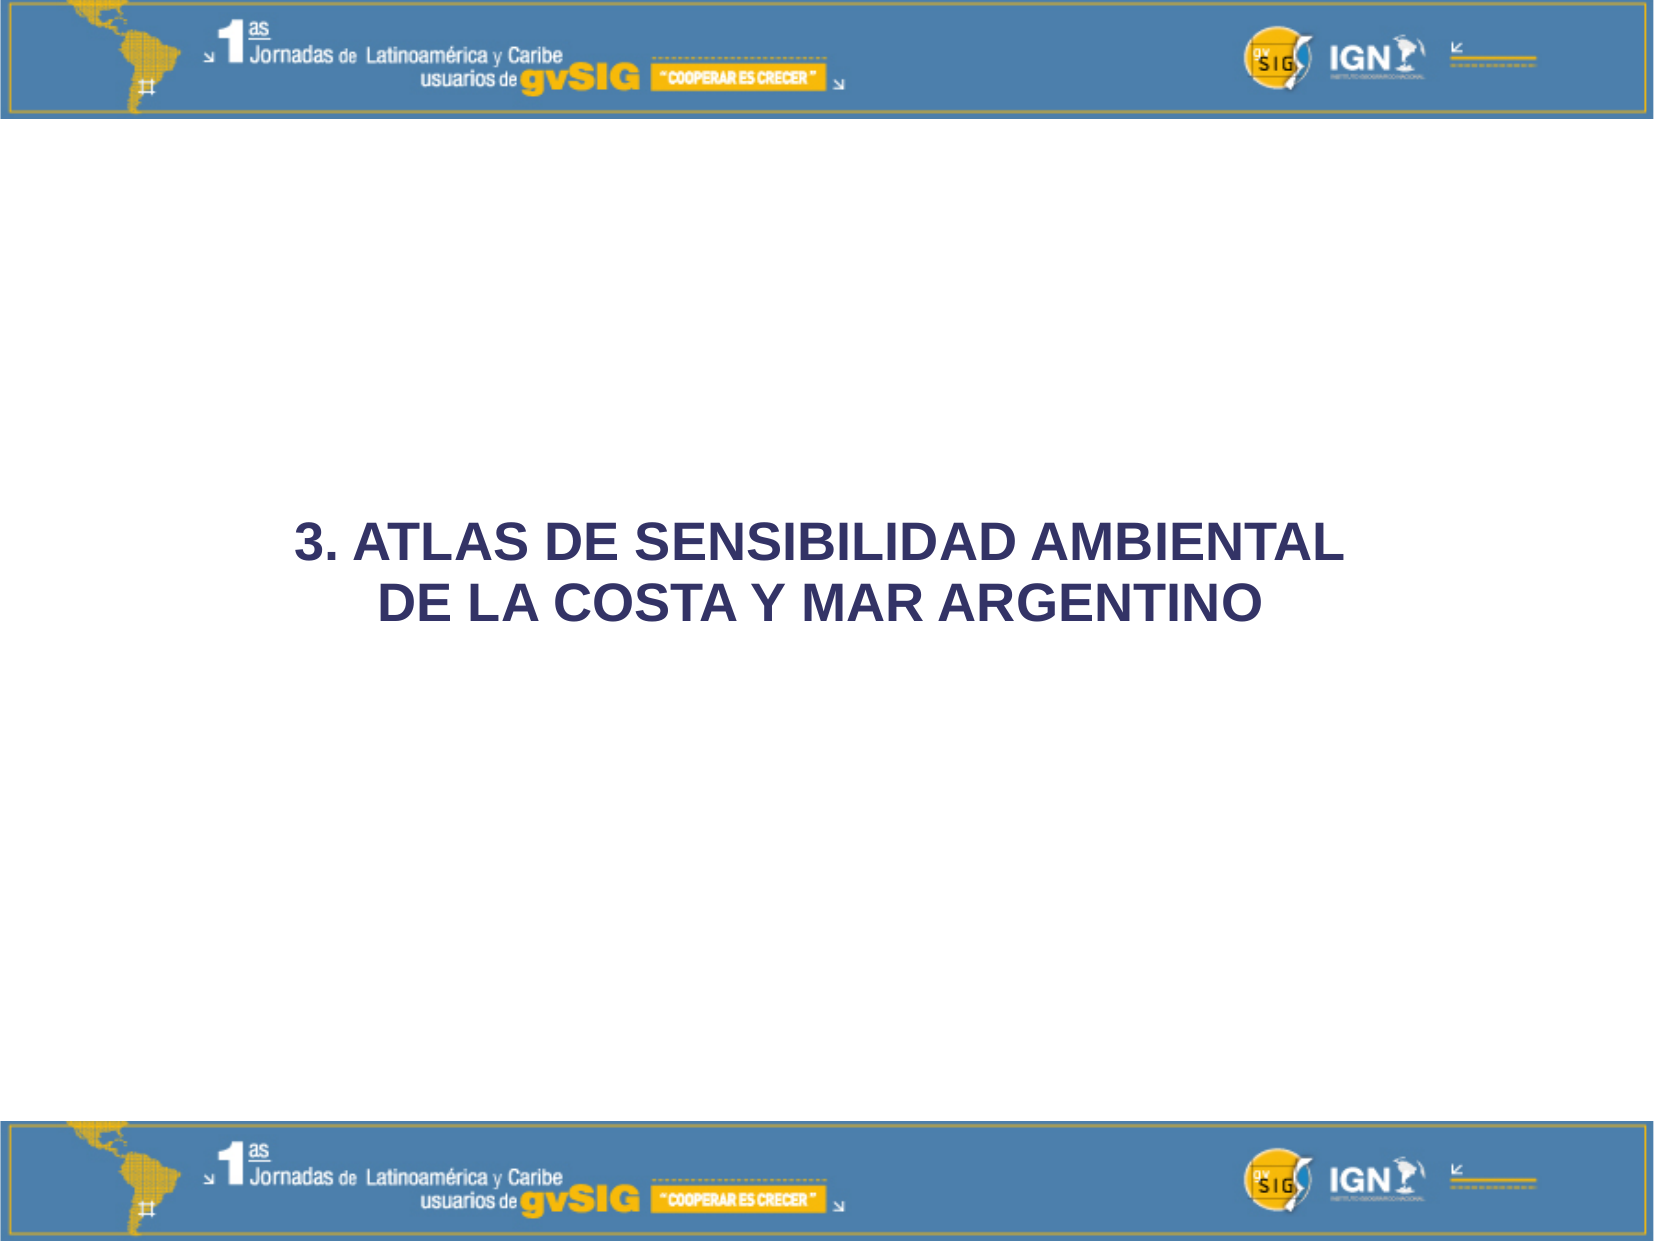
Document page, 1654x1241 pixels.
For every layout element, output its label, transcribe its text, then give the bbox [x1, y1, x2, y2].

picture [0, 0, 1654, 119]
text_box 3. ATLAS DE SENSIBILIDAD AMBIENTAL DE LA COSTA Y MAR ARGENTINO [76, 406, 1565, 799]
picture [0, 1121, 1654, 1241]
